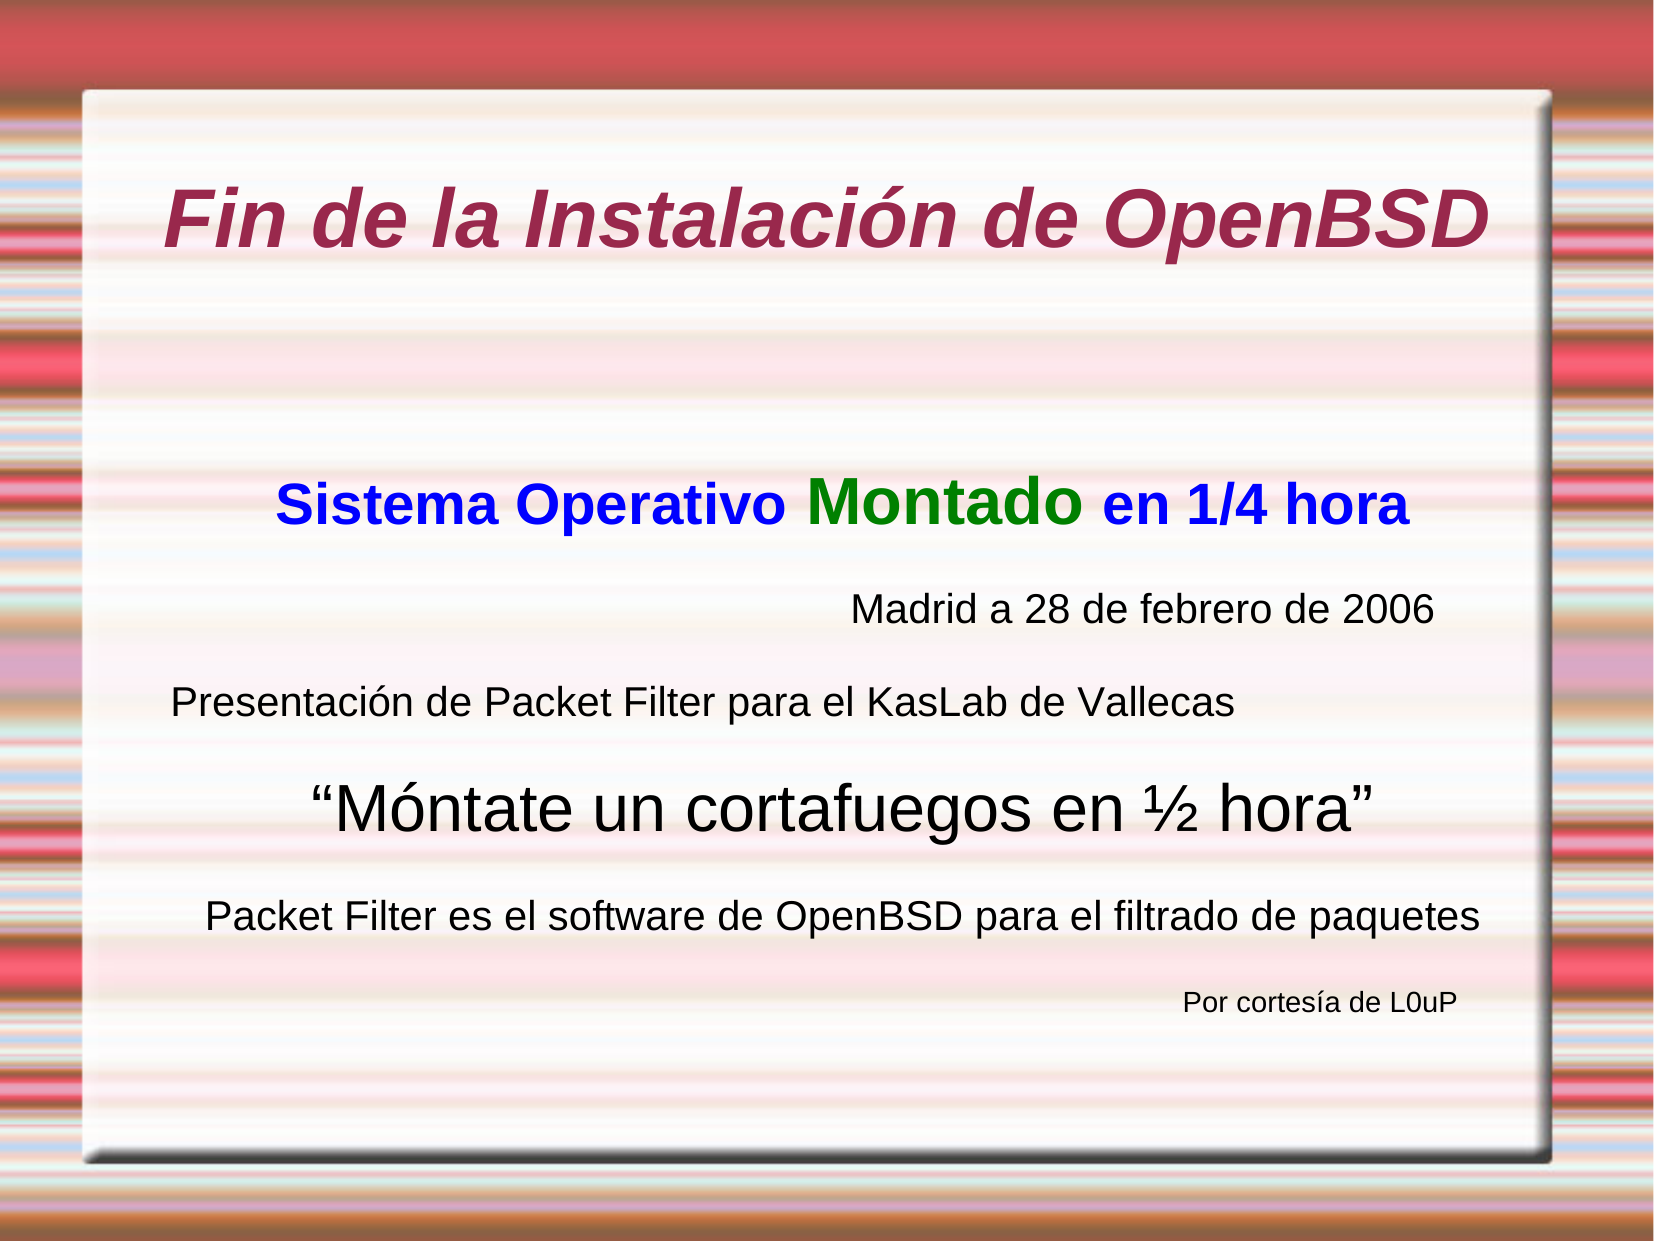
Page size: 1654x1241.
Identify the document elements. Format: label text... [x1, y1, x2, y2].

title Fin de la Instalación de OpenBSD [121, 114, 1534, 322]
text_box Sistema Operativo Montado en 1/4 hora Madrid a 28 de febrero de 2006 Presentación de Packet Filter para el KasLab de Vallecas “Móntate un cortafuegos en ½ hora” Packet Filter es el software de OpenBSD para el filtrado de paquetes Por cortesía de L0uP [135, 350, 1516, 1133]
picture [0, 0, 1654, 1241]
